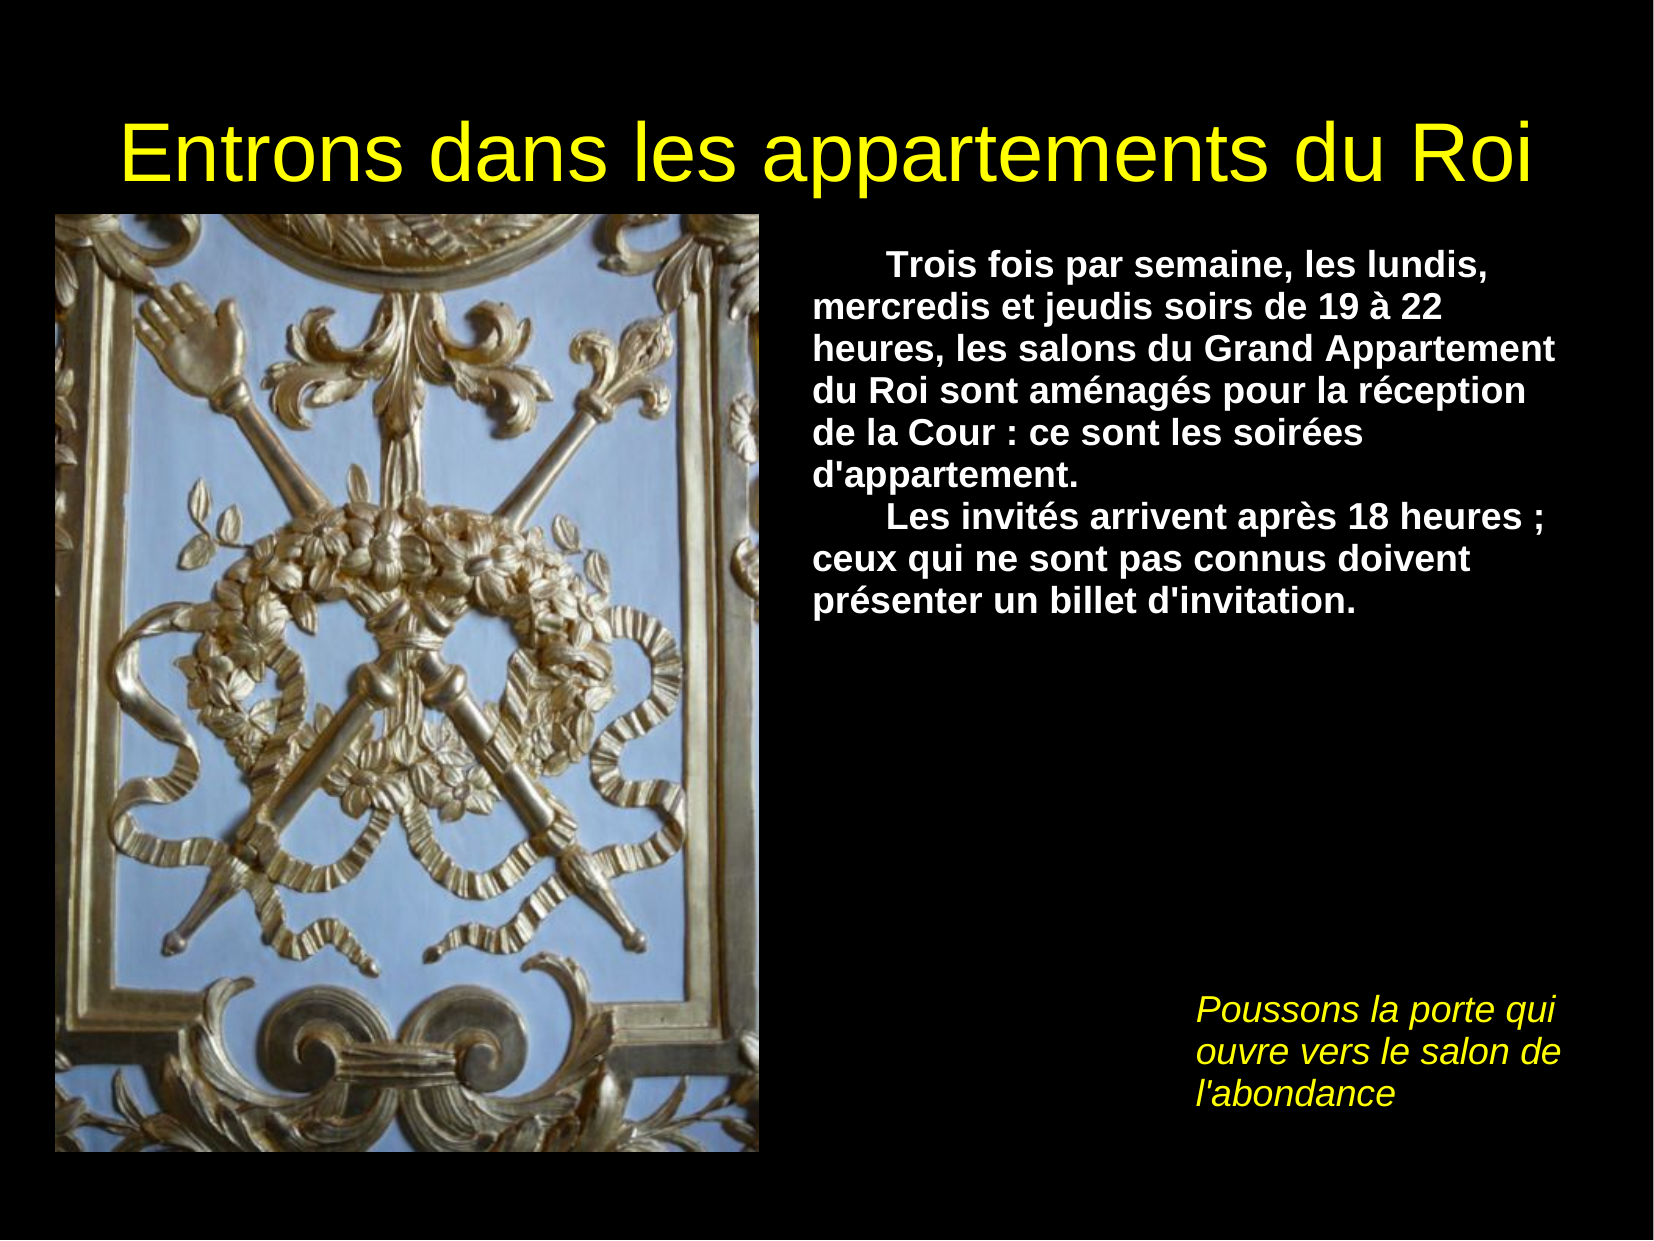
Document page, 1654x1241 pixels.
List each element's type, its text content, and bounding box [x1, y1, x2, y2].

picture [55, 214, 759, 1152]
text_box Poussons la porte qui ouvre vers le salon de l'abondance [1181, 981, 1625, 1122]
text_box Trois fois par semaine, les lundis, mercredis et jeudis soirs de 19 à 22 heures, les salons du Grand Appartement du Roi sont aménagés pour la réception de la Cour : ce sont les soirées d'appartement. Les invités arrivent après 18 heures ; ceux qui ne sont pas connus doivent présenter un billet d'invitation. [797, 236, 1595, 641]
title Entrons dans les appartements du Roi [82, 56, 1571, 250]
